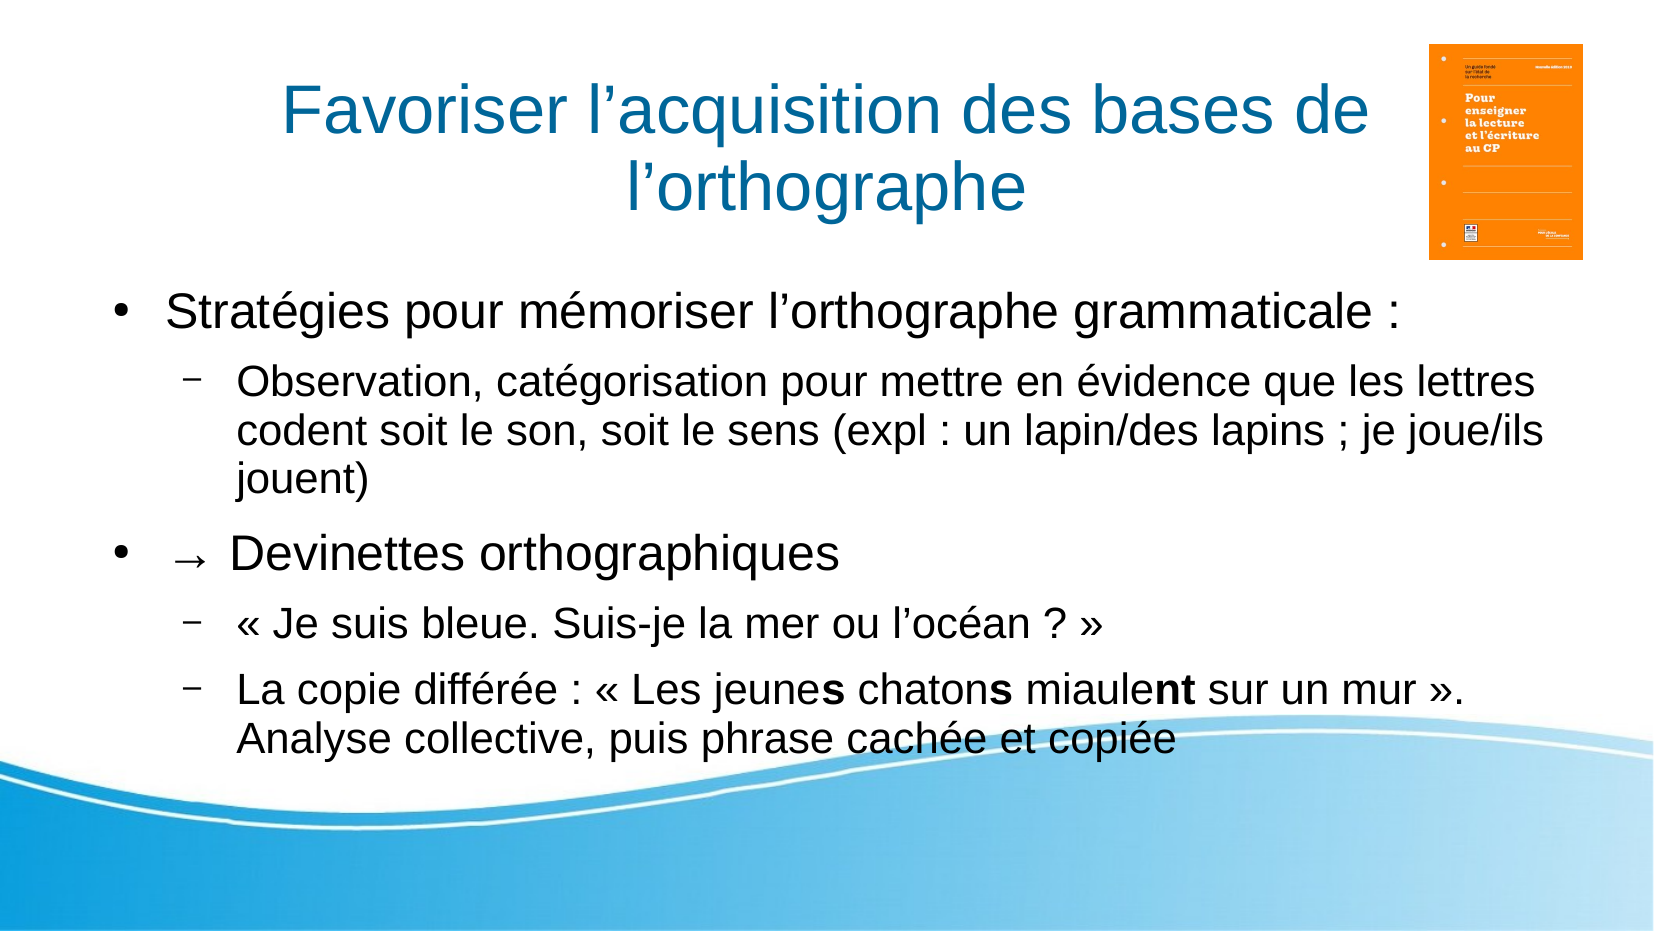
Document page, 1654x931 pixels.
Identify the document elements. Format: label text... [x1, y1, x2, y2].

list Stratégies pour mémoriser l’orthographe grammaticale : Observation, catégorisation pour mettre en évidence que les lettres codent soit le son, soit le sens (expl : un lapin/des lapins ; je joue/ils jouent) → Devinettes orthographiques « Je suis bleue. Suis-je la mer ou l’océan ? » La copie différée : « Les jeunes chatons miaulent sur un mur ». Analyse collective, puis phrase cachée et copiée [94, 283, 1583, 875]
title Favoriser l’acquisition des bases de l’orthographe [82, 70, 1429, 227]
picture [0, 714, 1654, 931]
picture [1429, 44, 1583, 260]
